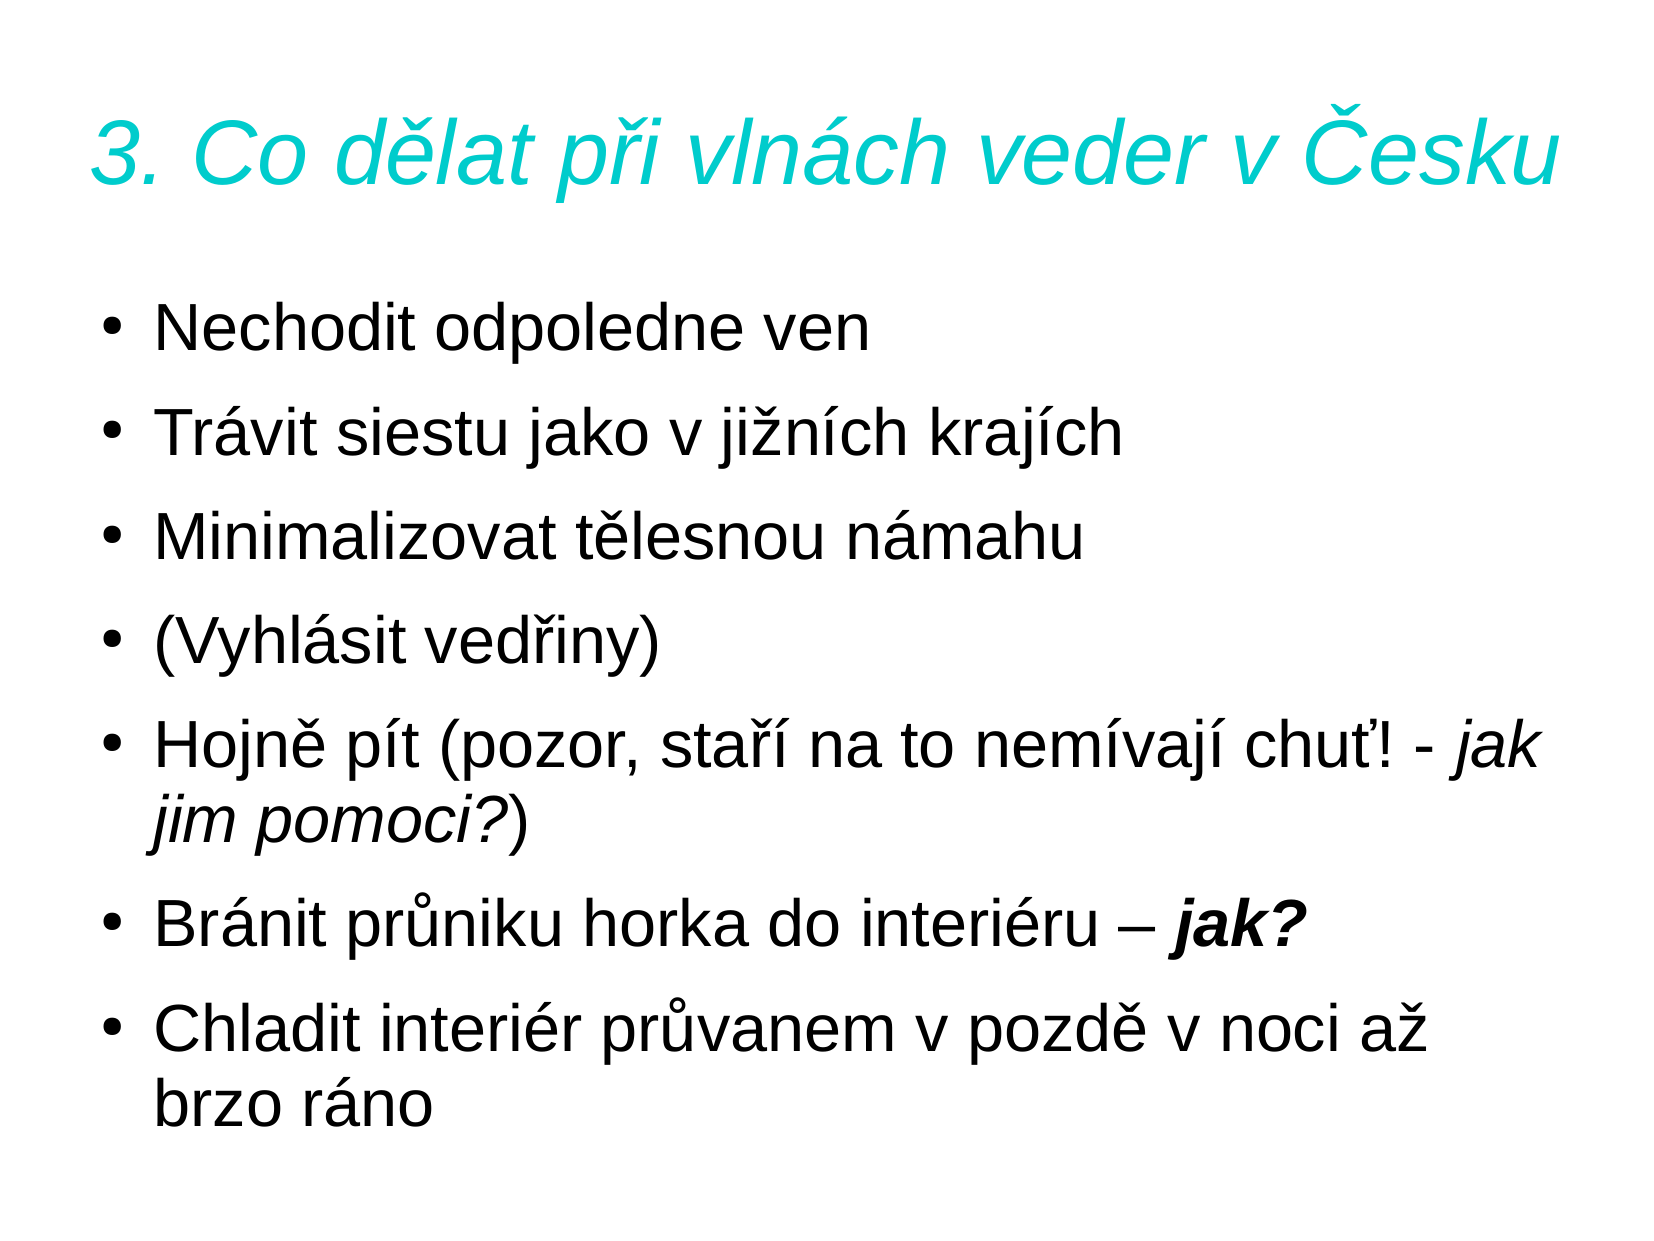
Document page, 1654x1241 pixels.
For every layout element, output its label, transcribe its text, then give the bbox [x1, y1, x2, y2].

list Nechodit odpoledne ven Trávit siestu jako v jižních krajích Minimalizovat tělesnou námahu (Vyhlásit vedřiny) Hojně pít (pozor, staří na to nemívají chuť! - jak jim pomoci?) Bránit průniku horka do interiéru – jak? Chladit interiér průvanem v pozdě v noci až brzo ráno [82, 290, 1571, 1141]
title 3. Co dělat při vlnách veder v Česku [82, 49, 1571, 257]
